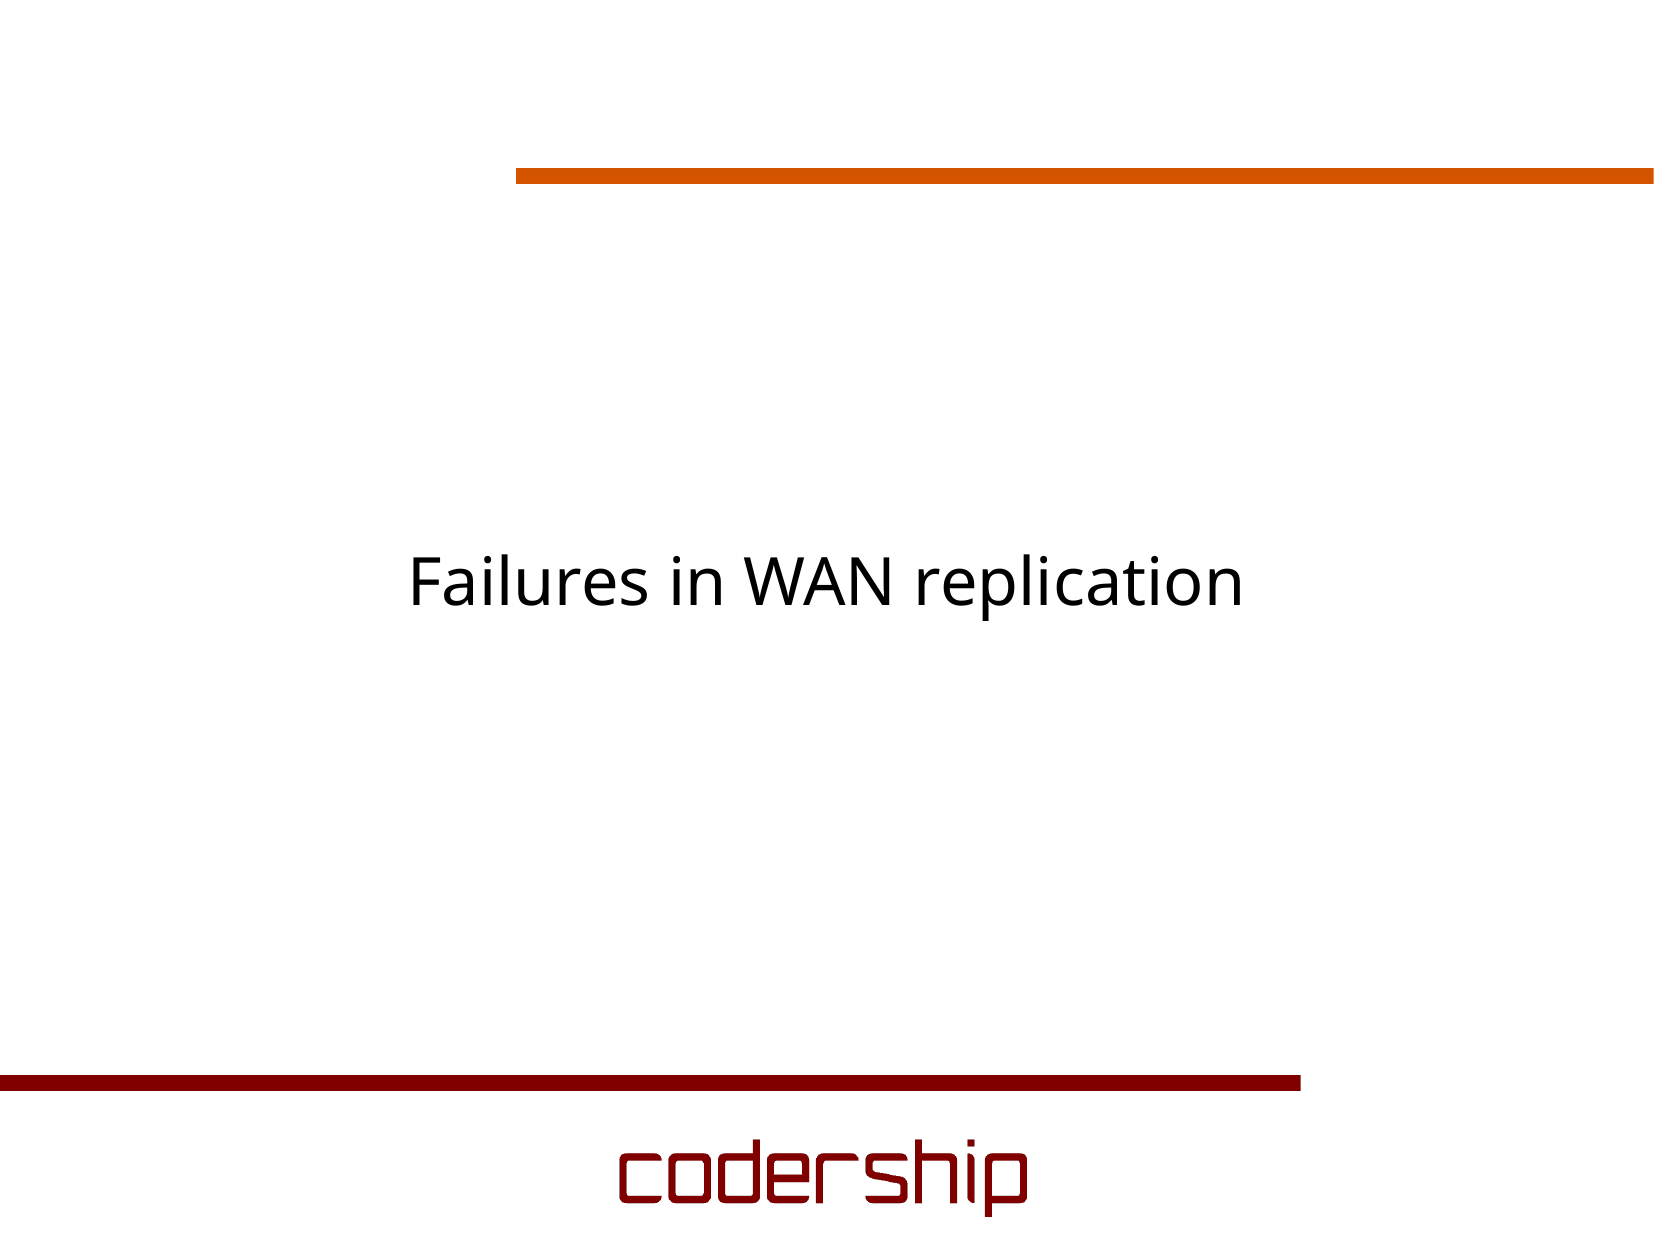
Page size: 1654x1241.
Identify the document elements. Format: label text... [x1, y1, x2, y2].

picture [0, 1075, 82, 1091]
picture [1571, 168, 1654, 184]
picture [612, 1132, 1034, 1224]
subtitle Failures in WAN replication [82, 49, 1571, 1109]
